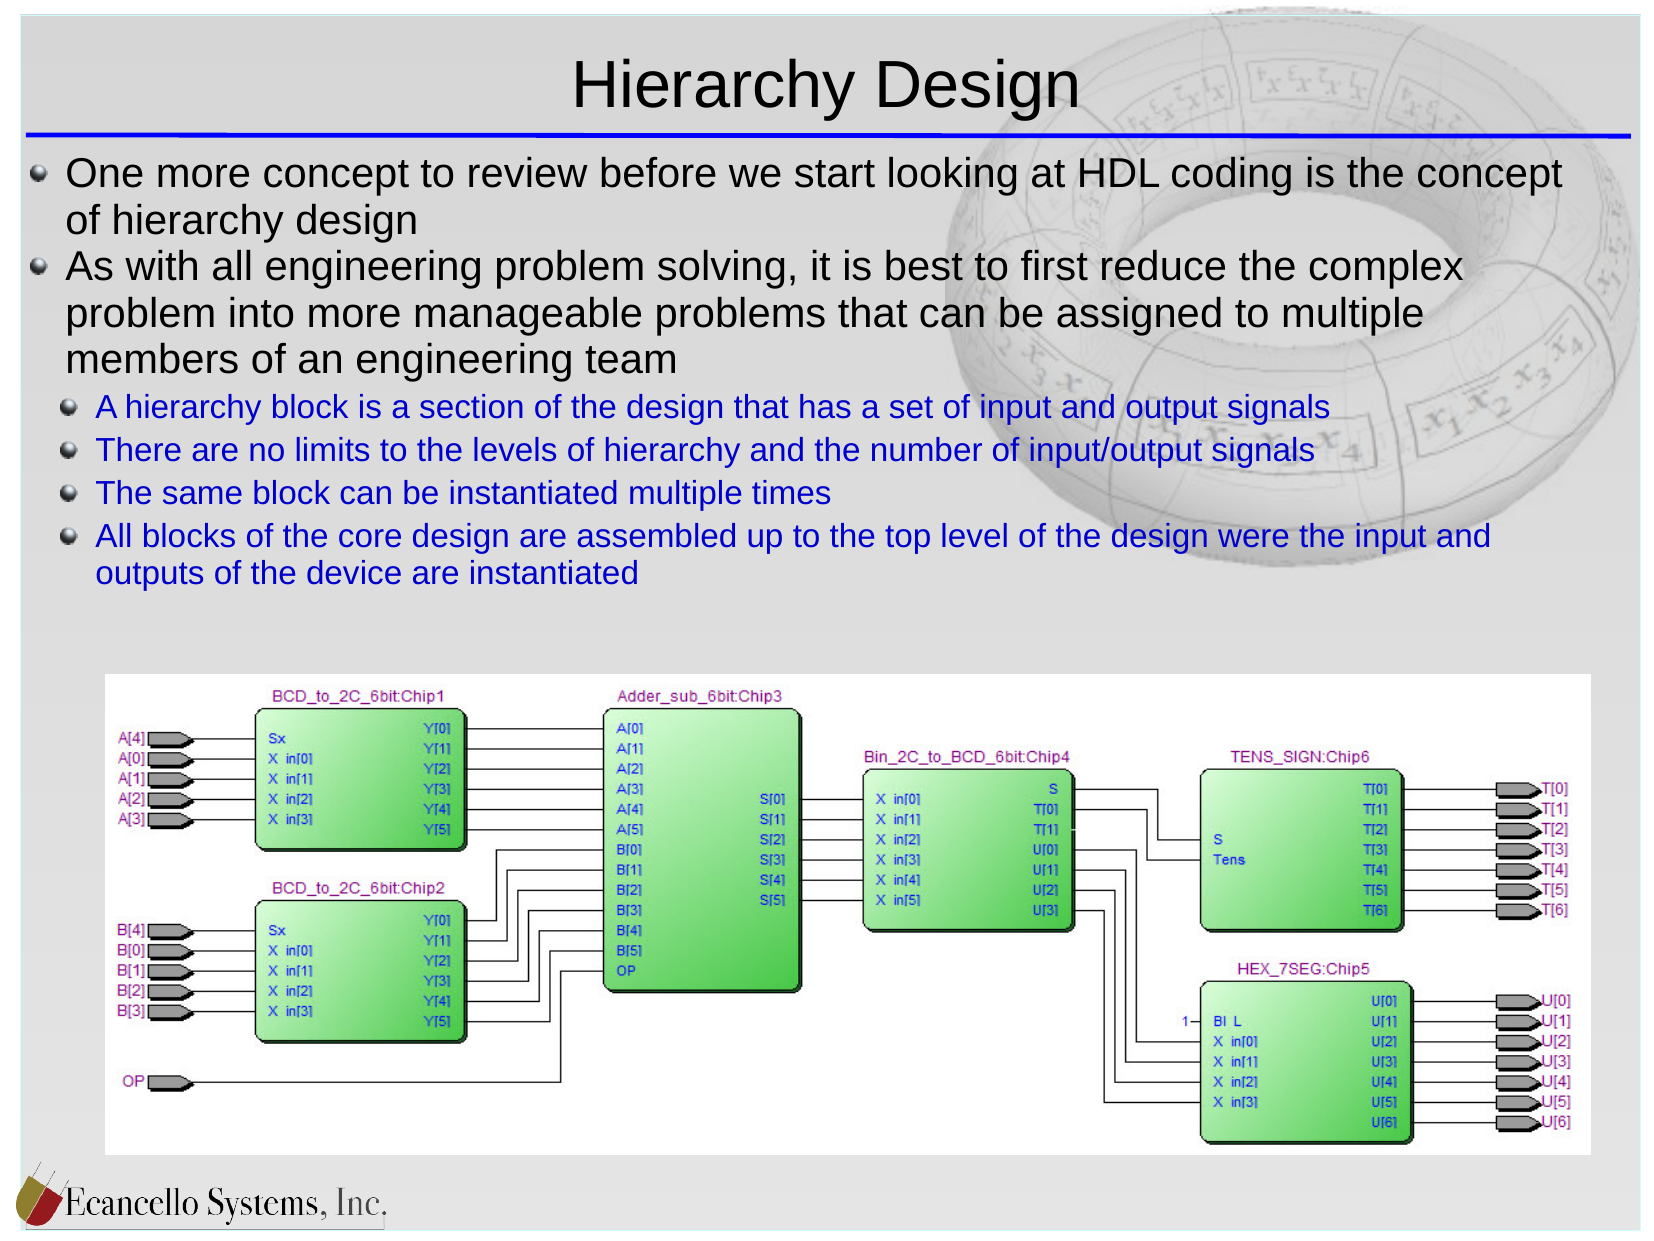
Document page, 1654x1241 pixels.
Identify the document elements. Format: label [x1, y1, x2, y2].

picture [105, 674, 1591, 1155]
picture [945, 5, 1641, 14]
picture [15, 1161, 389, 1230]
